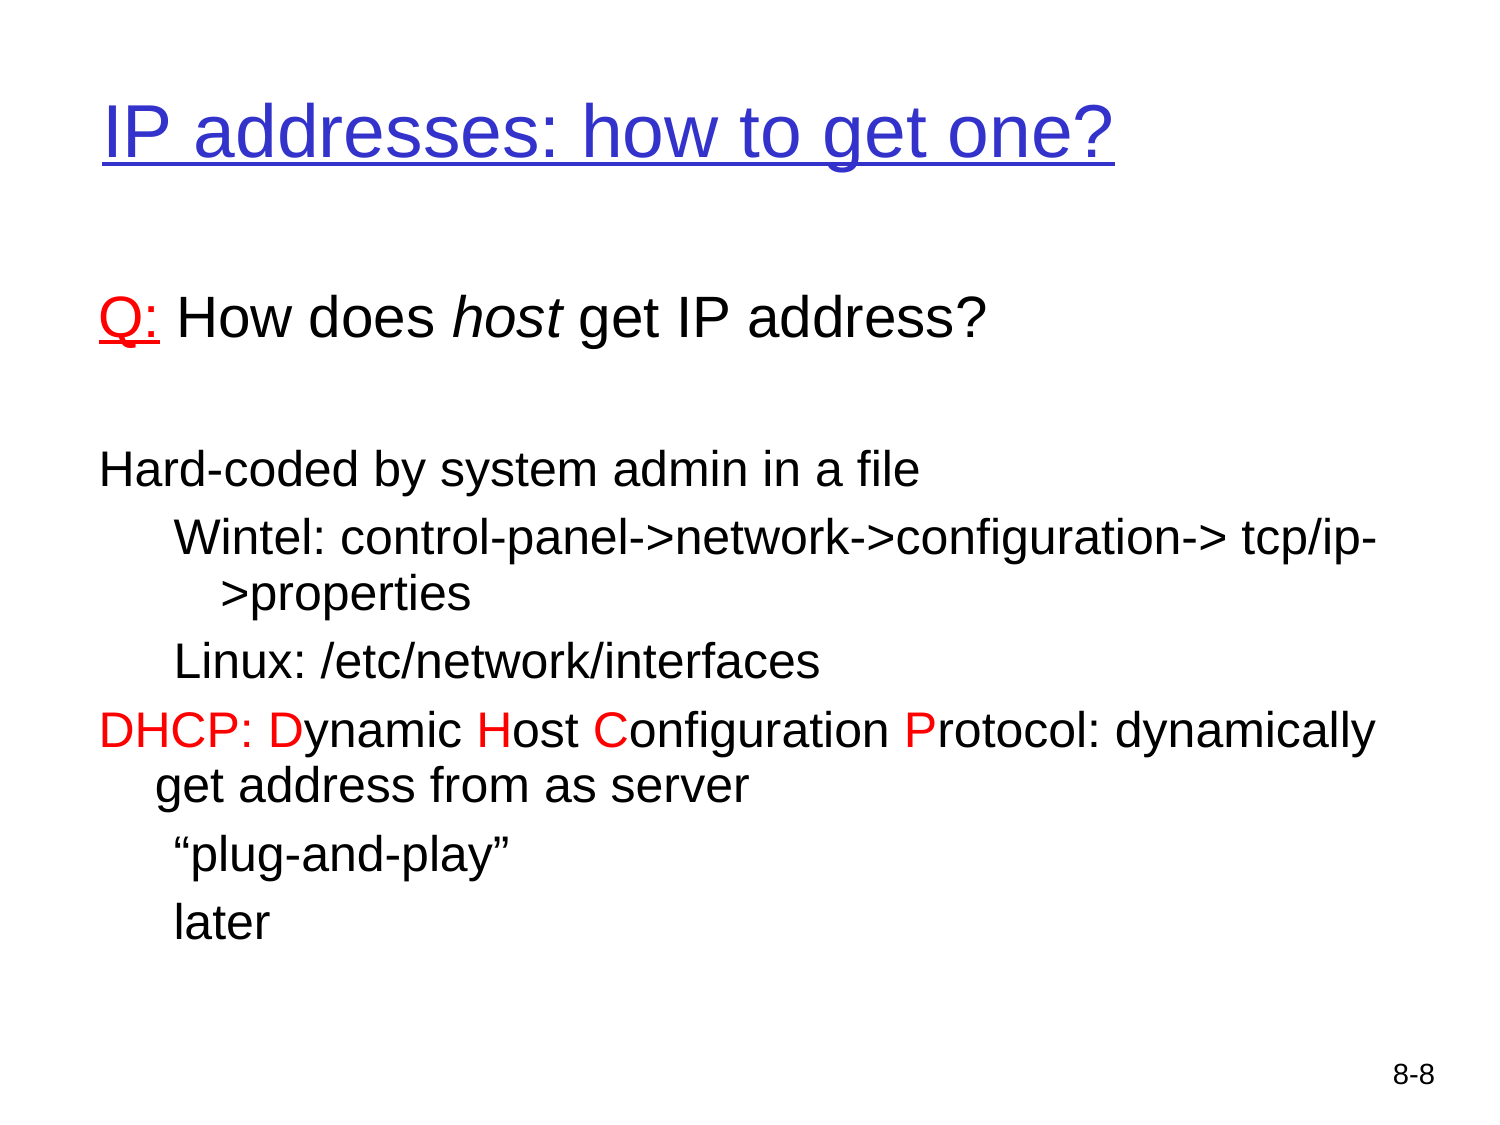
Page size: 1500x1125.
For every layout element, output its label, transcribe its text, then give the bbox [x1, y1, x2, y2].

title IP addresses: how to get one? [87, 37, 1363, 225]
list Q: How does host get IP address? Hard-coded by system admin in a file Wintel: control-panel->network->configuration-> tcp/ip->properties Linux: /etc/network/interfaces DHCP: Dynamic Host Configuration Protocol: dynamically get address from as server “plug-and-play” later [83, 276, 1402, 1026]
